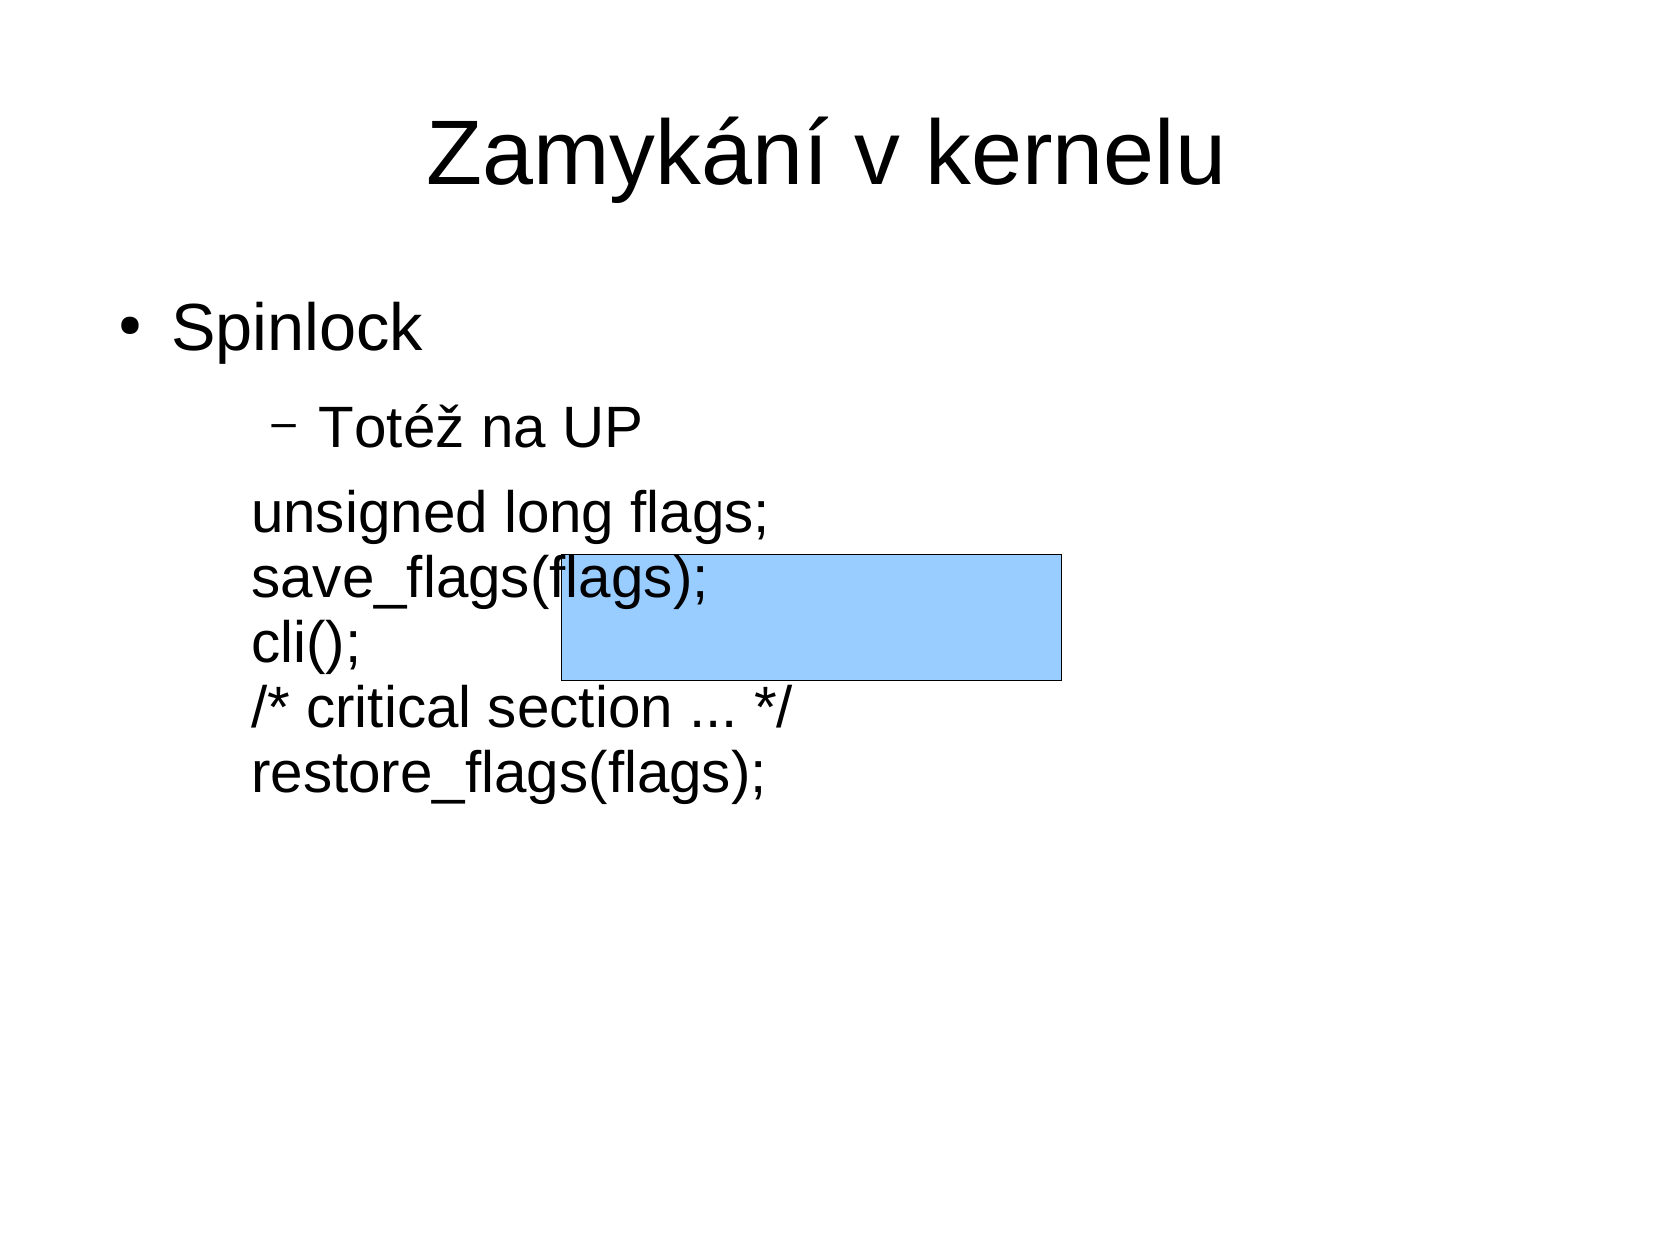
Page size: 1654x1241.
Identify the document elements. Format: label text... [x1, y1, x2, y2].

title Zamykání v kernelu [82, 49, 1571, 257]
text_box unsigned long flags; save_flags(flags); cli(); /* critical section ... */ restore_flags(flags); [236, 472, 1329, 813]
list Spinlock Totéž na UP [82, 290, 1571, 1109]
